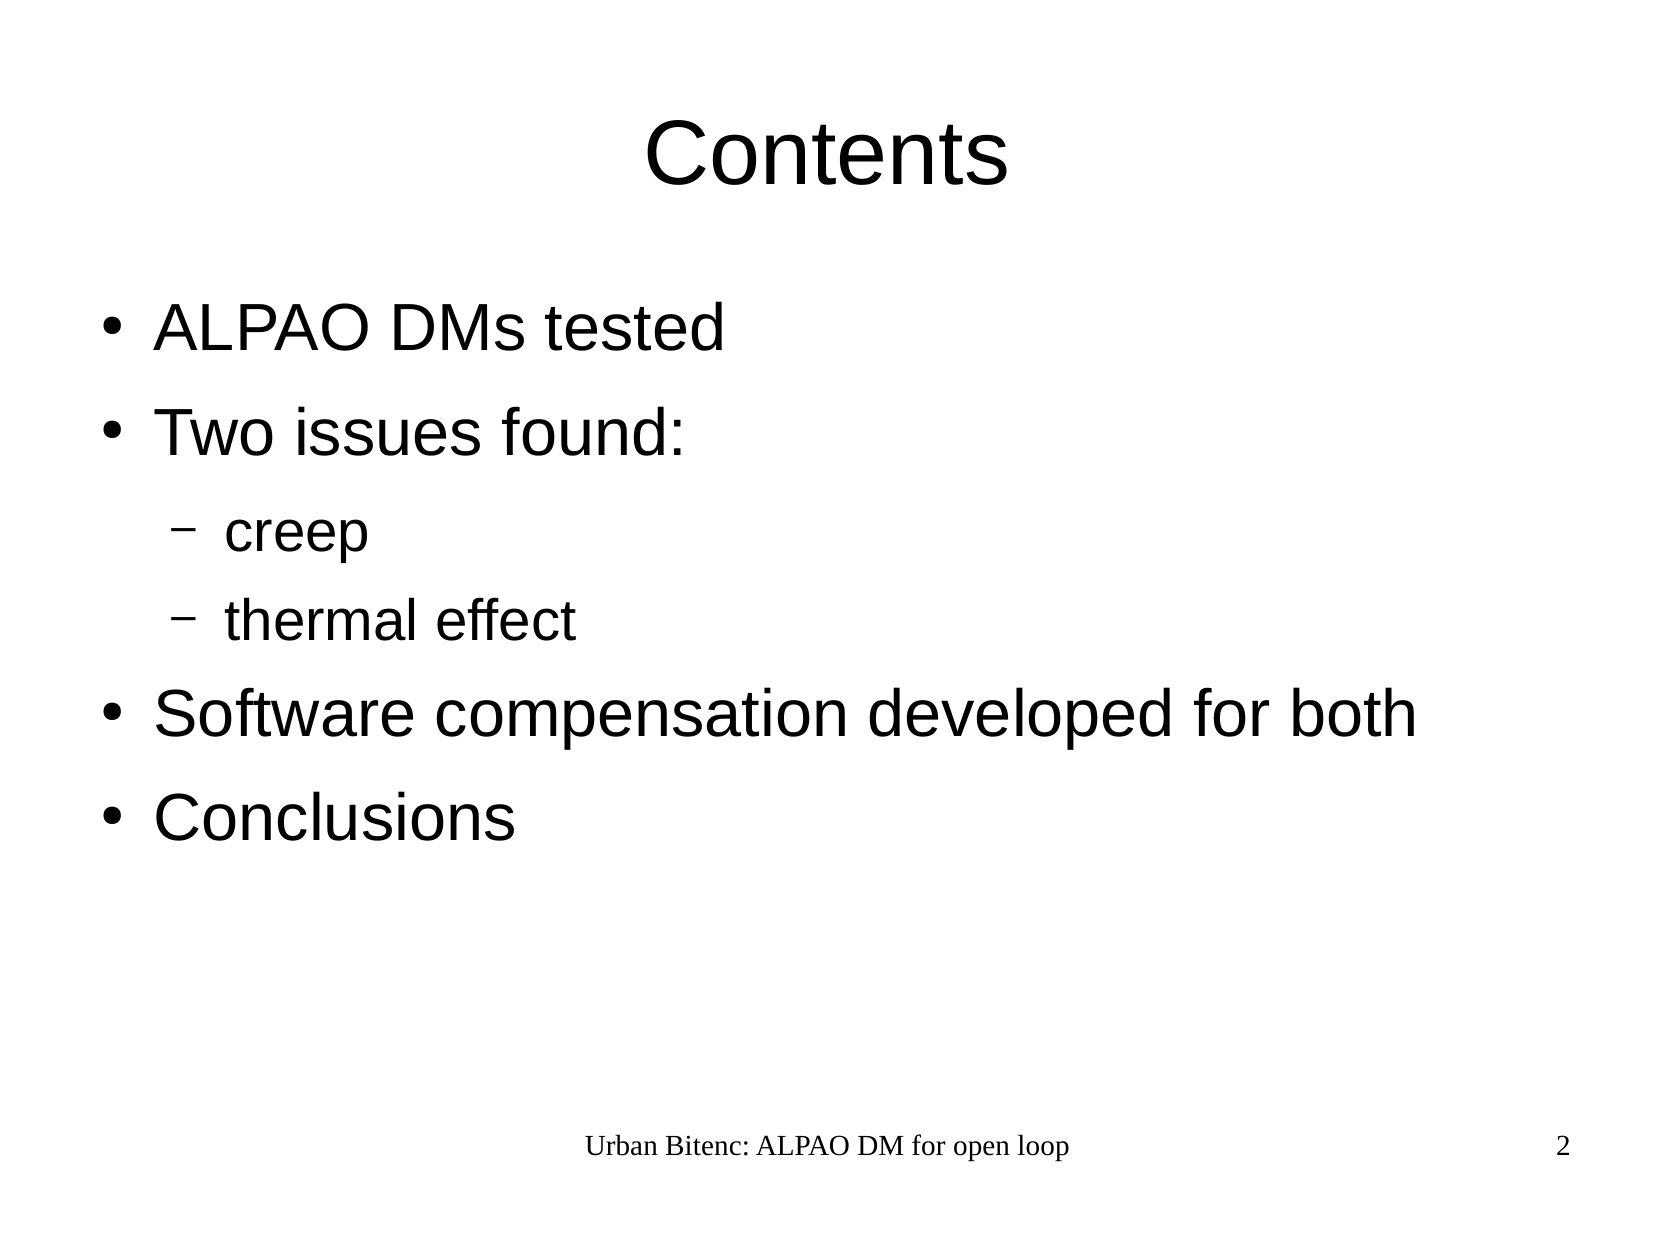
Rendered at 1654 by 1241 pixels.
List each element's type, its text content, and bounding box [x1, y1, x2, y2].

title Contents [82, 49, 1571, 257]
list ALPAO DMs tested Two issues found: creep thermal effect Software compensation developed for both Conclusions [82, 290, 1538, 1010]
